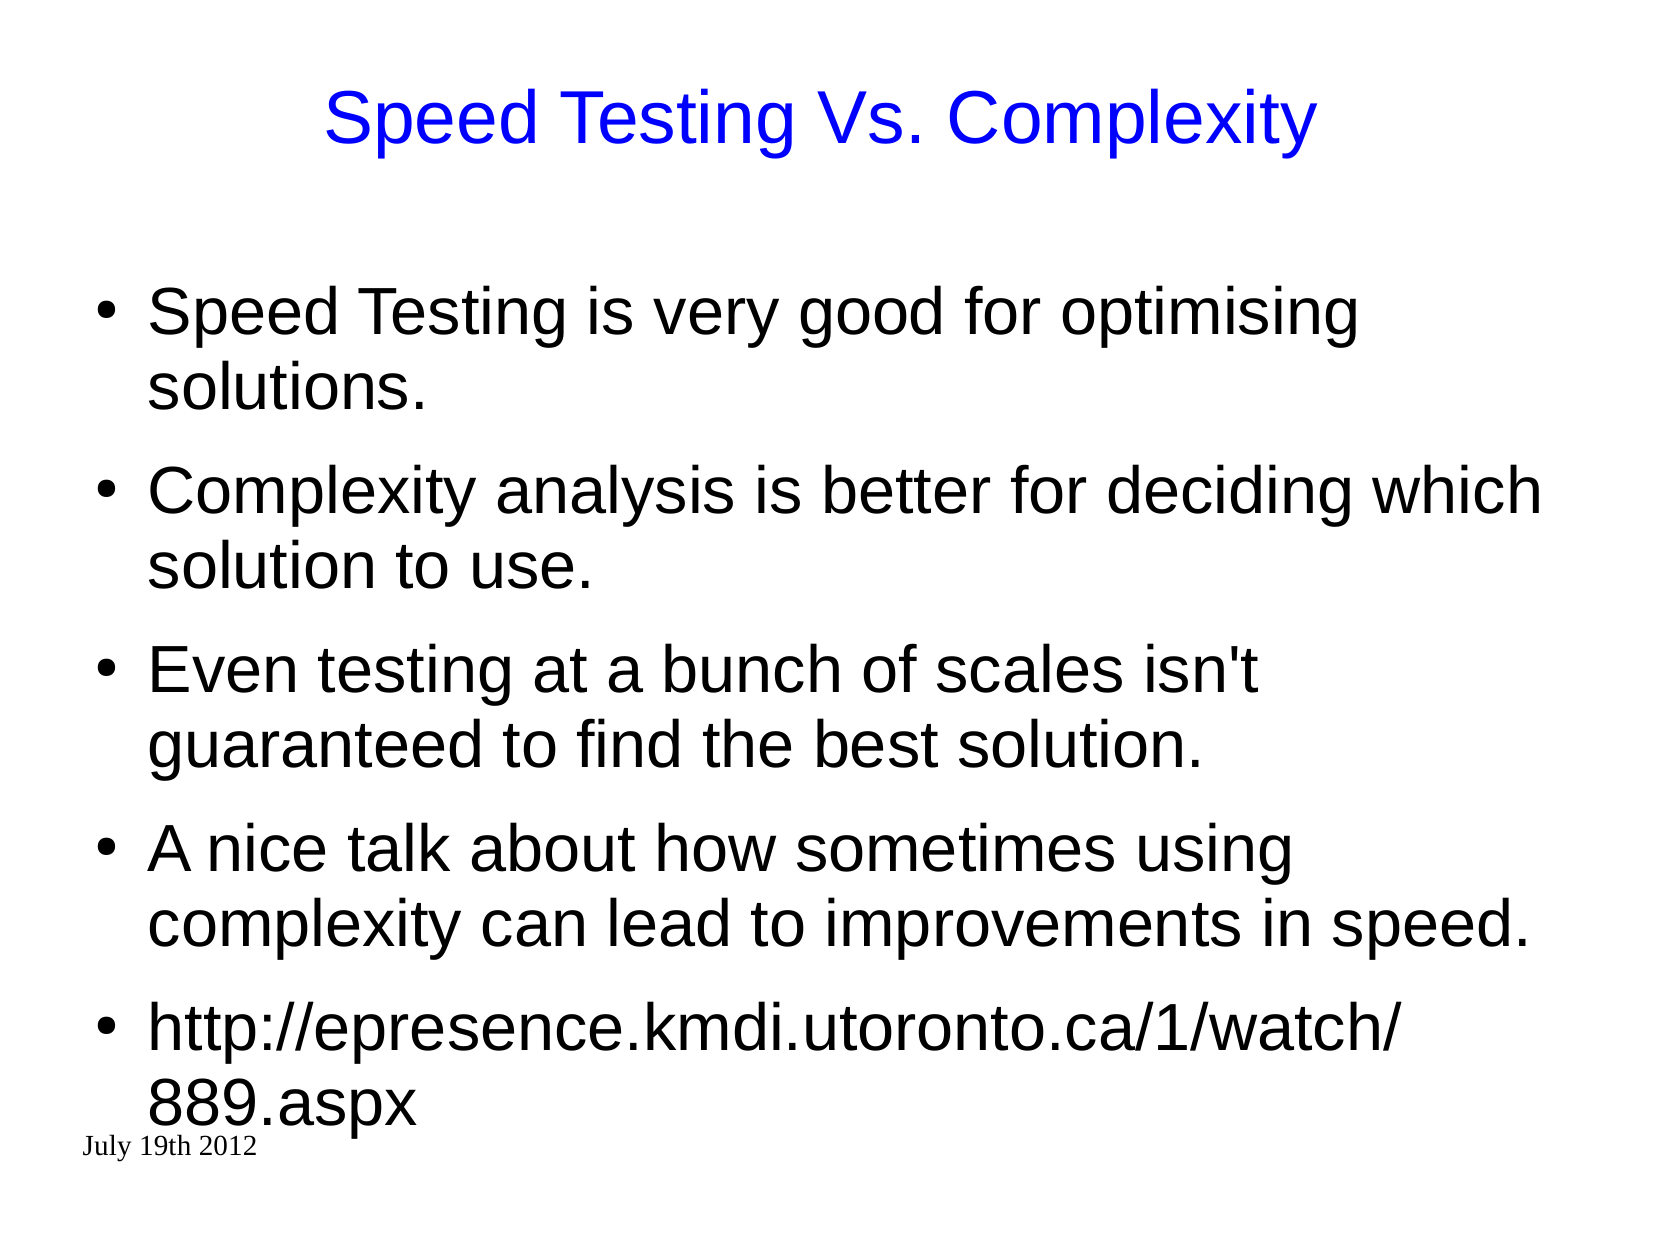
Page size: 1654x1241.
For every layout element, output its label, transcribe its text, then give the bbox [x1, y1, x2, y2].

list Speed Testing is very good for optimising solutions. Complexity analysis is better for deciding which solution to use. Even testing at a bunch of scales isn't guaranteed to find the best solution. A nice talk about how sometimes using complexity can lead to improvements in speed. http://epresence.kmdi.utoronto.ca/1/watch/889.aspx [76, 274, 1565, 1138]
title Speed Testing Vs. Complexity [76, 58, 1565, 178]
